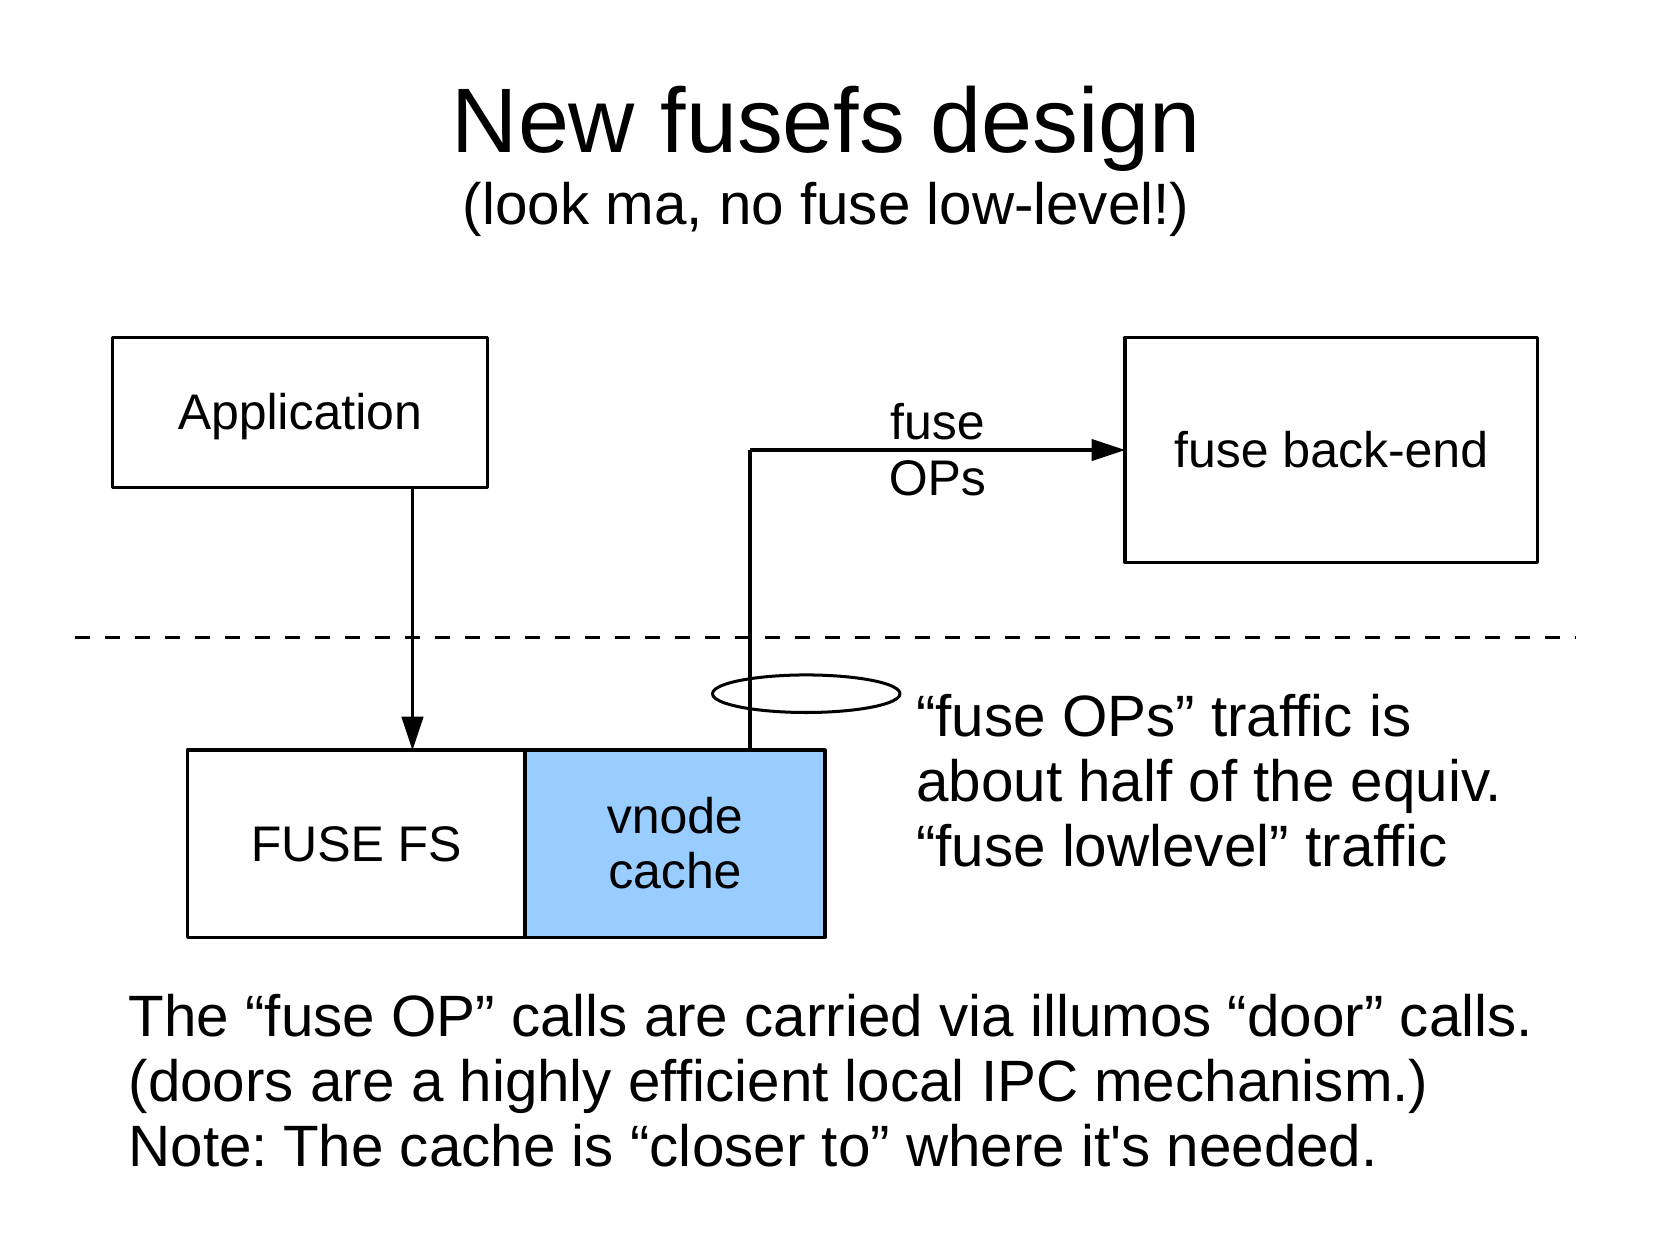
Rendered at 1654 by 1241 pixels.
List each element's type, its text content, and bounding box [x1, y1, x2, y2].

text_box fuse back-end [1125, 337, 1538, 563]
text_box “fuse OPs” traffic is about half of the equiv. “fuse lowlevel” traffic [900, 675, 1576, 941]
text_box Application [112, 337, 488, 488]
text_box FUSE FS [187, 750, 526, 938]
list [715, 681, 748, 706]
list [82, 290, 1571, 1112]
text_box vnode cache [526, 750, 826, 938]
text_box The “fuse OP” calls are carried via illumos “door” calls. (doors are a highly efficient local IPC mechanism.) Note: The cache is “closer to” where it's needed. [112, 975, 1576, 1201]
title New fusefs design (look ma, no fuse low-level!) [82, 49, 1571, 257]
list [752, 677, 898, 710]
